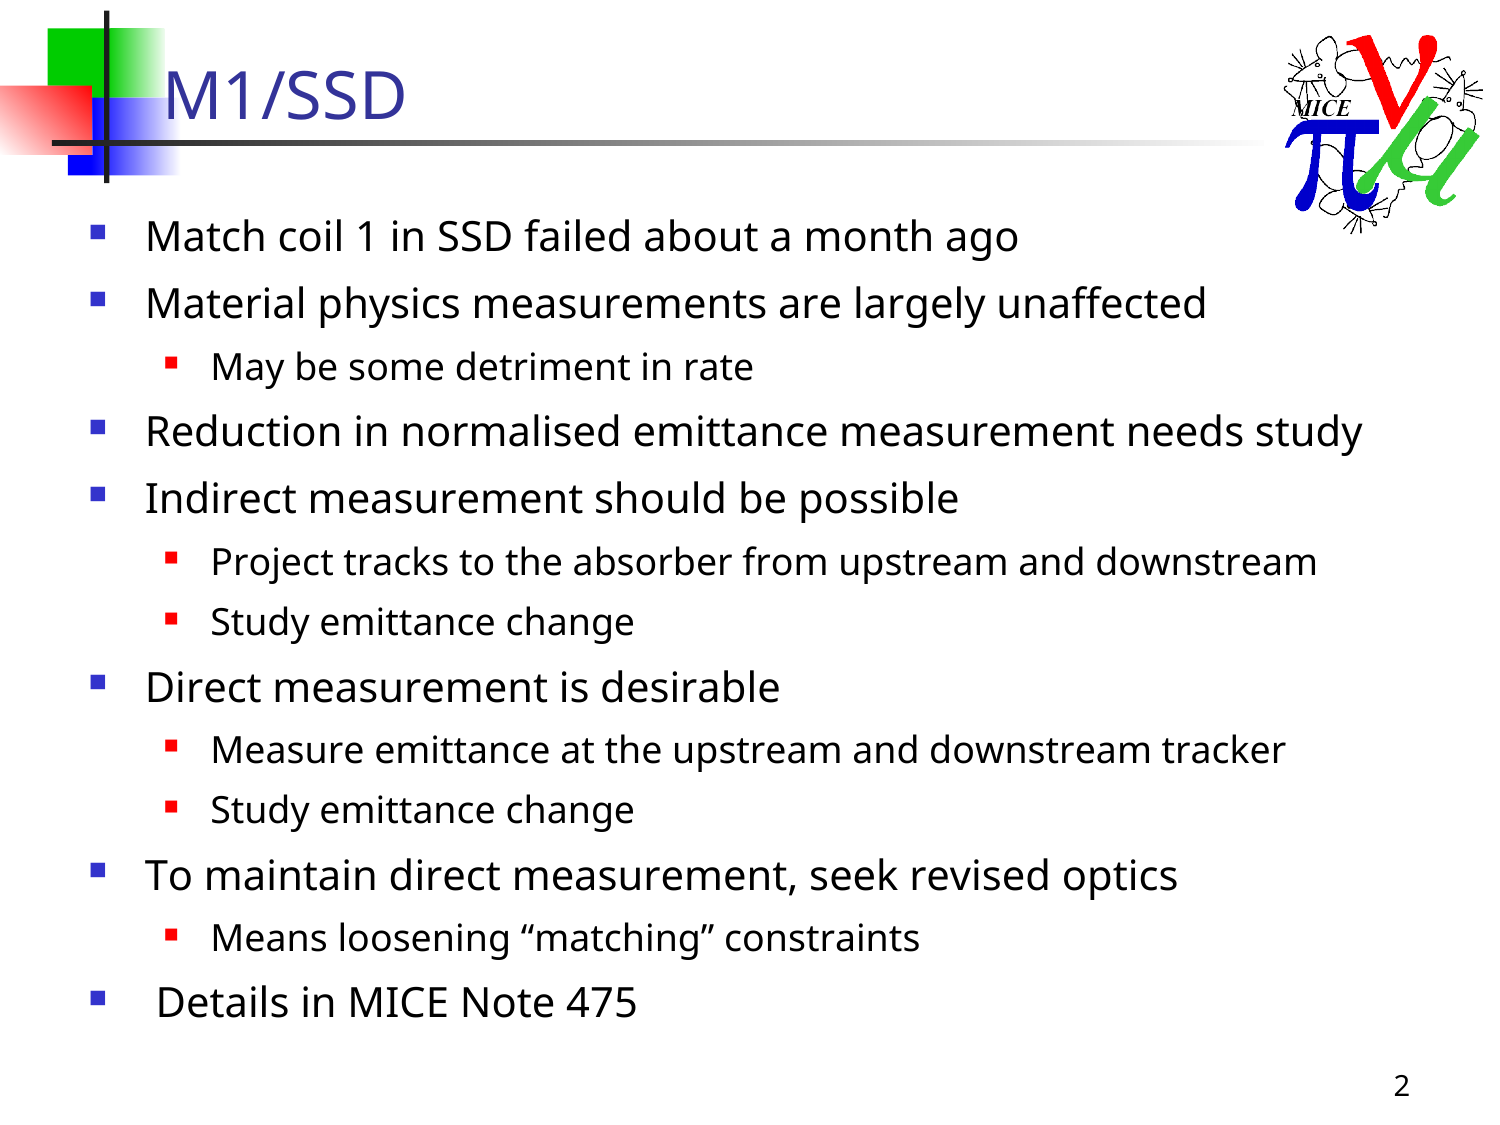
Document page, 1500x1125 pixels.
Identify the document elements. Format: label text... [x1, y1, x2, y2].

list Match coil 1 in SSD failed about a month ago Material physics measurements are largely unaffected May be some detriment in rate Reduction in normalised emittance measurement needs study Indirect measurement should be possible Project tracks to the absorber from upstream and downstream Study emittance change Direct measurement is desirable Measure emittance at the upstream and downstream tracker Study emittance change To maintain direct measurement, seek revised optics Means loosening “matching” constraints Details in MICE Note 475 [88, 206, 1364, 1026]
title M1/SSD [162, 0, 1441, 188]
picture [1264, 5, 1500, 251]
